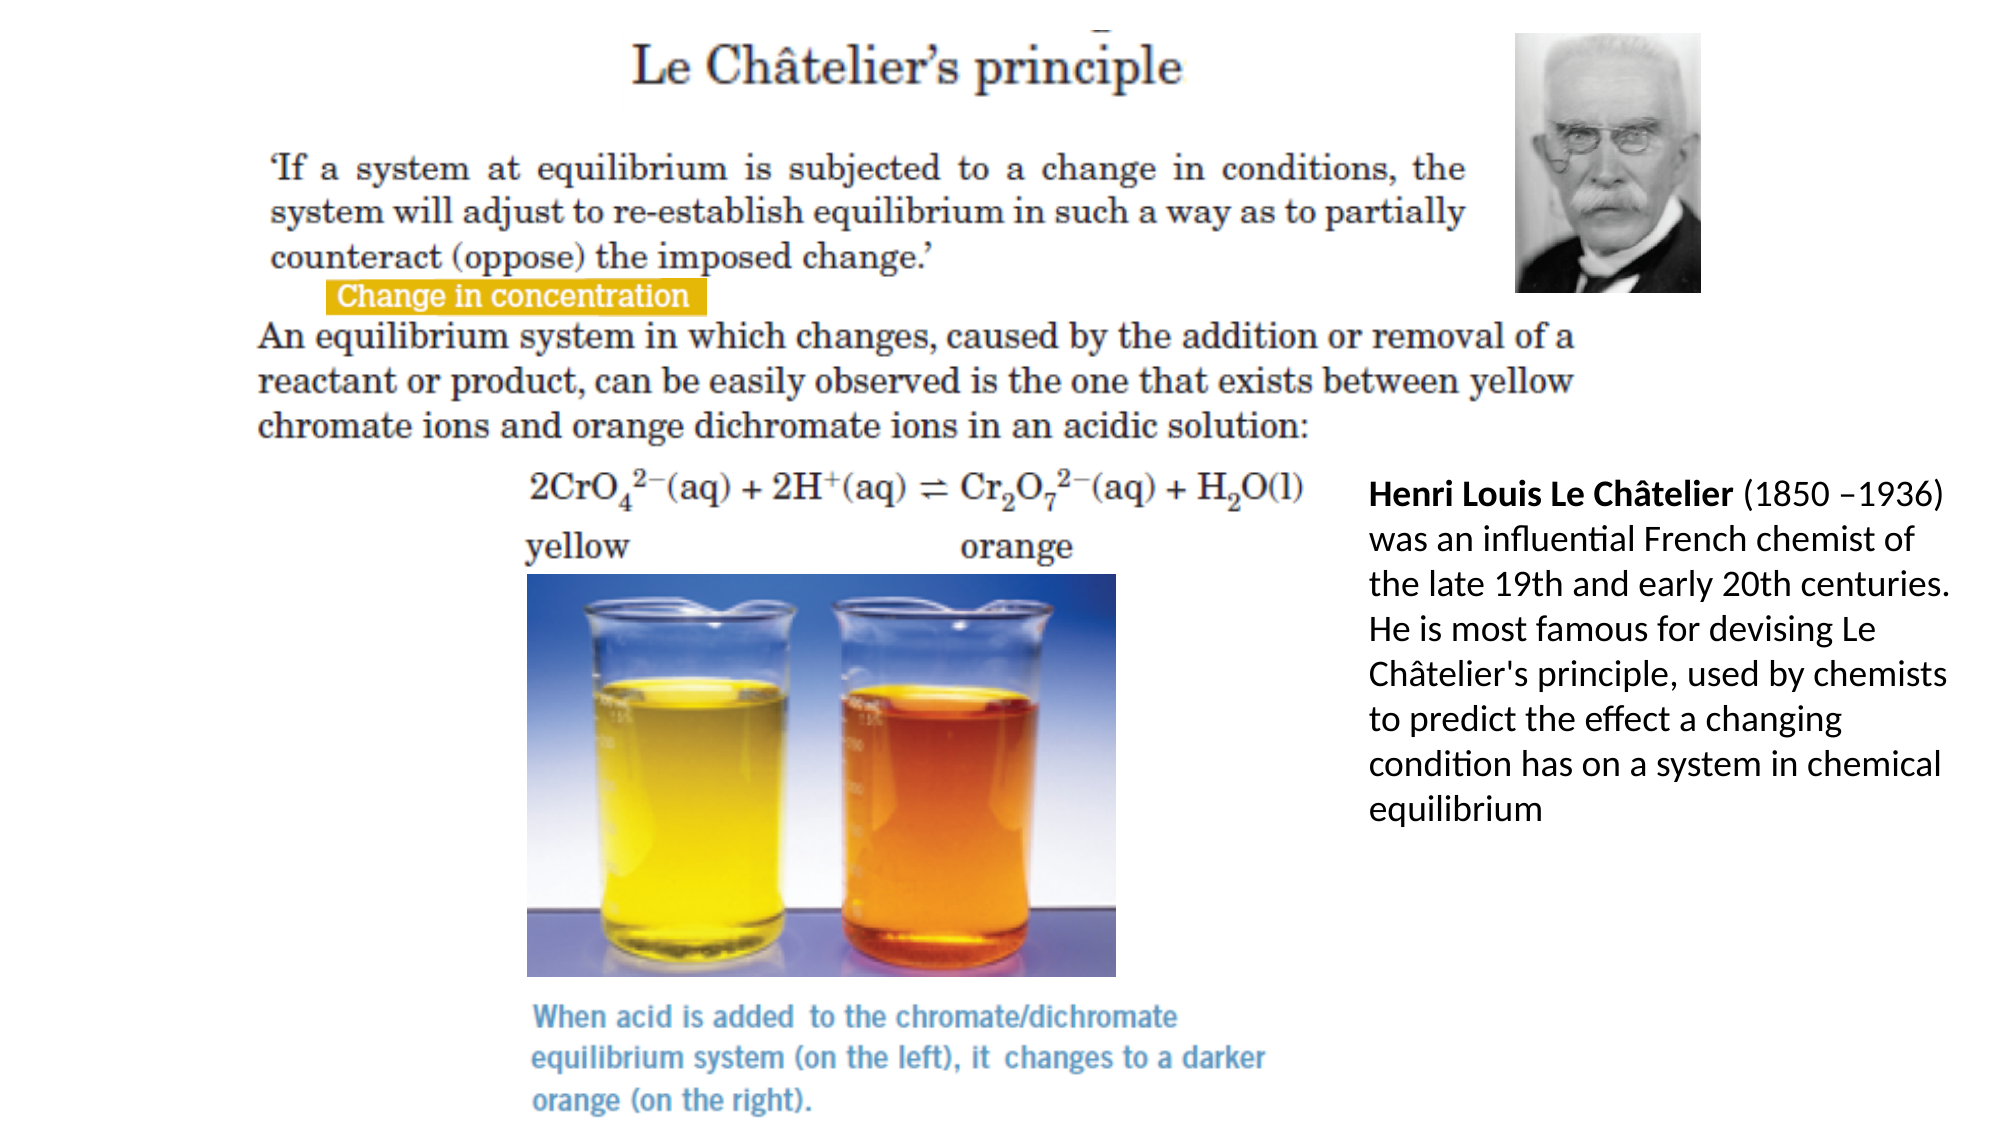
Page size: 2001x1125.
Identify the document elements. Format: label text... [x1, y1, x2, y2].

picture [249, 137, 1609, 977]
picture [1515, 33, 1701, 293]
picture [622, 30, 1187, 112]
picture [527, 999, 1275, 1125]
text_box Henri Louis Le Châtelier (1850 –1936) was an influential French chemist of the late 19th and early 20th centuries. He is most famous for devising Le Châtelier's principle, used by chemists to predict the effect a changing condition has on a system in chemical equilibrium [1354, 461, 1975, 836]
